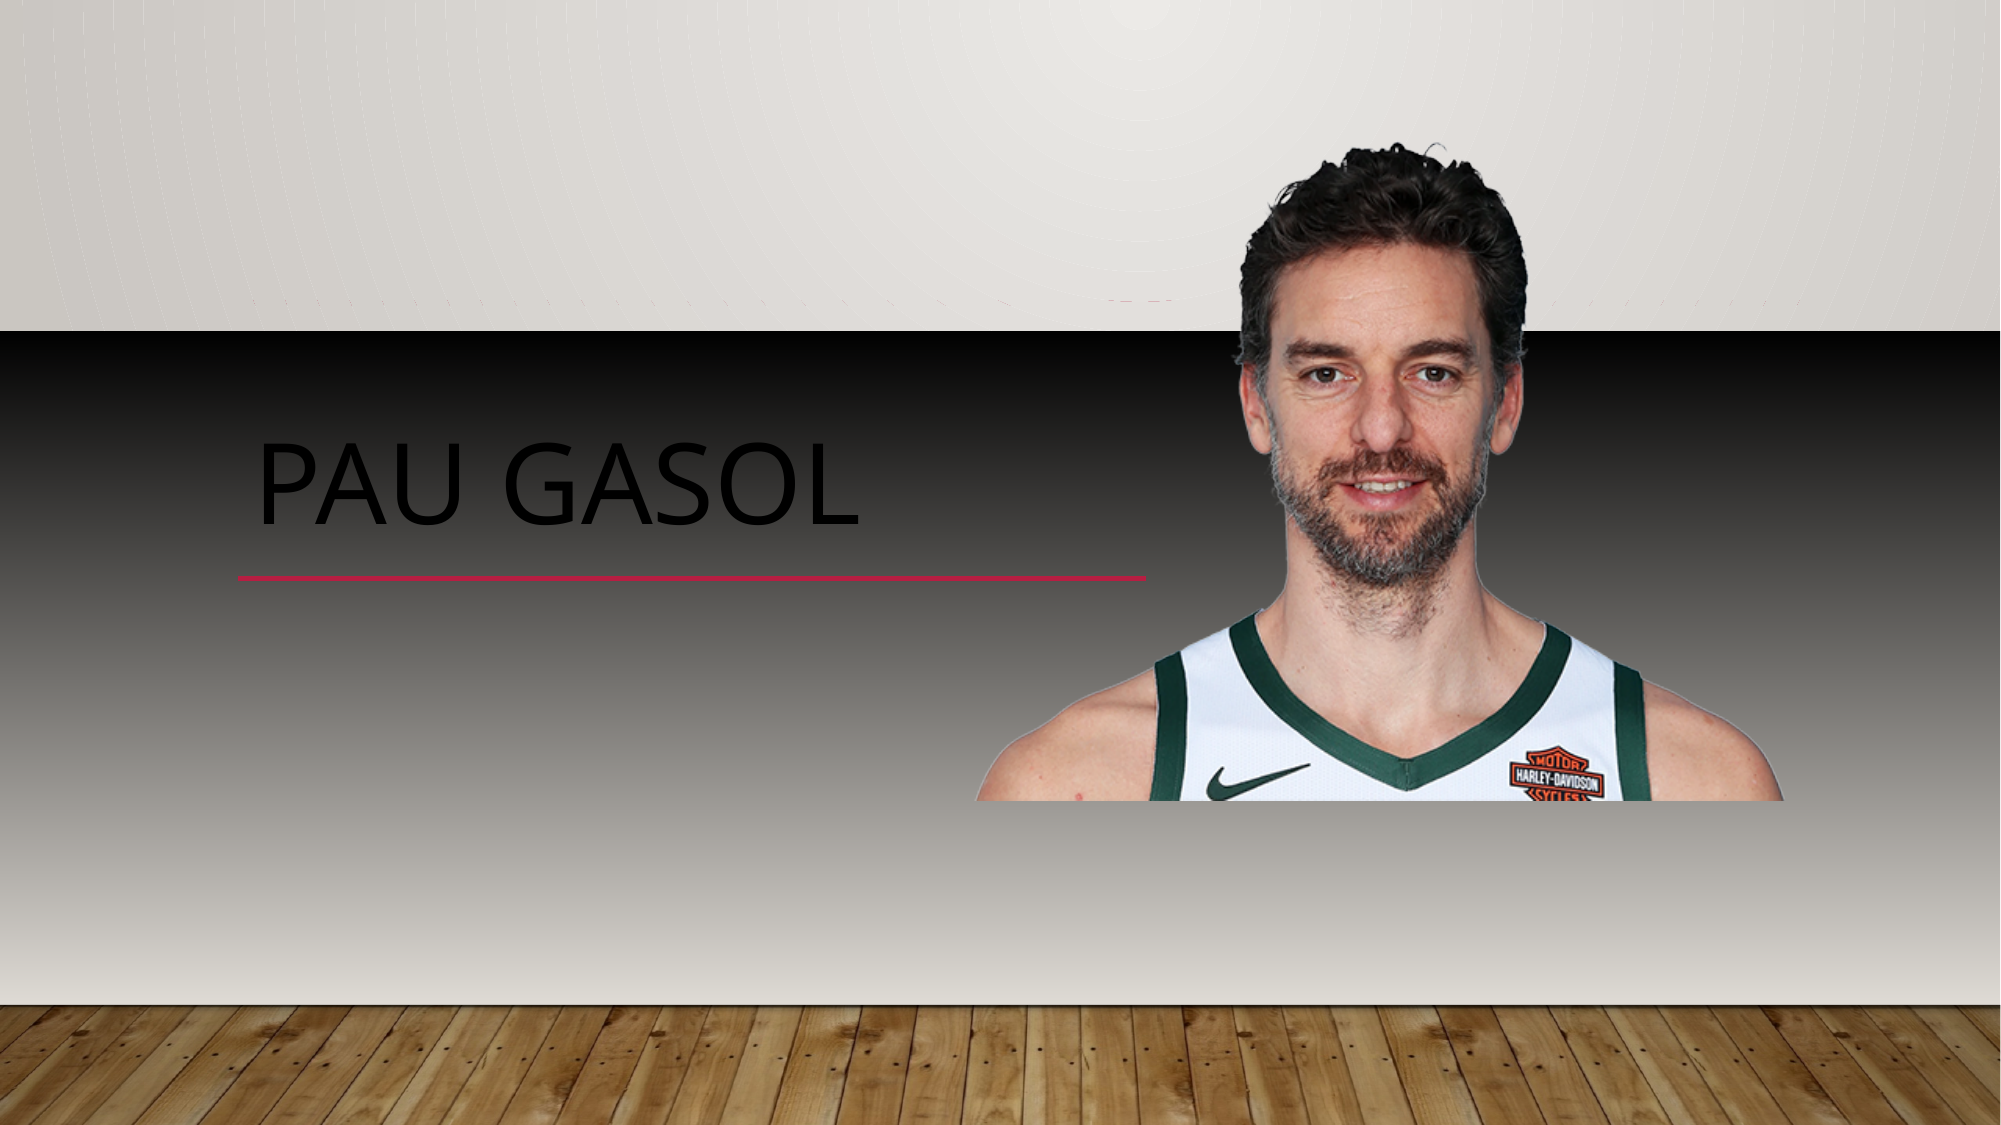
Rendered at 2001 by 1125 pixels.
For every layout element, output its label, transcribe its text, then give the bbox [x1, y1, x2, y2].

picture [914, 119, 1852, 801]
title Pau gasol [238, 160, 914, 549]
picture [0, 1005, 2000, 1125]
text_box [0, 0, 2000, 1005]
